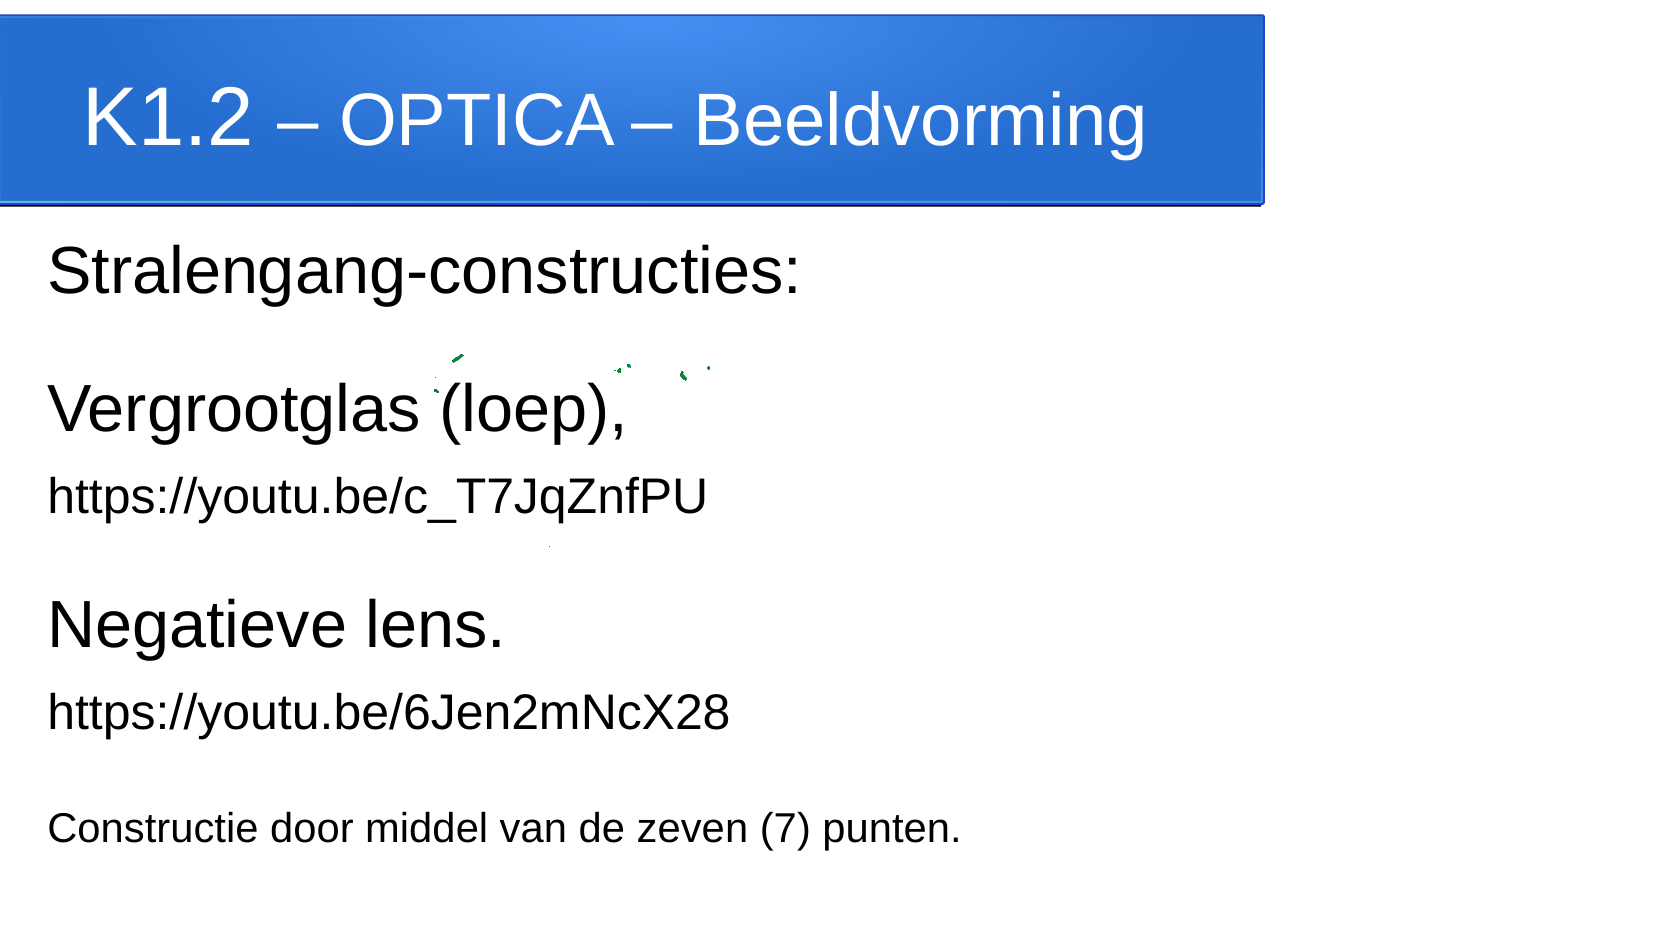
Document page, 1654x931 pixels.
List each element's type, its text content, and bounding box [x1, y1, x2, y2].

subtitle Stralengang-constructies: Vergrootglas (loep), https://youtu.be/c_T7JqZnfPU Negatieve lens. https://youtu.be/6Jen2mNcX28 Constructie door middel van de zeven (7) punten. [47, 236, 1607, 922]
title K1.2 – OPTICA – Beeldvorming [82, 35, 1235, 189]
picture [452, 354, 464, 363]
picture [680, 371, 687, 381]
